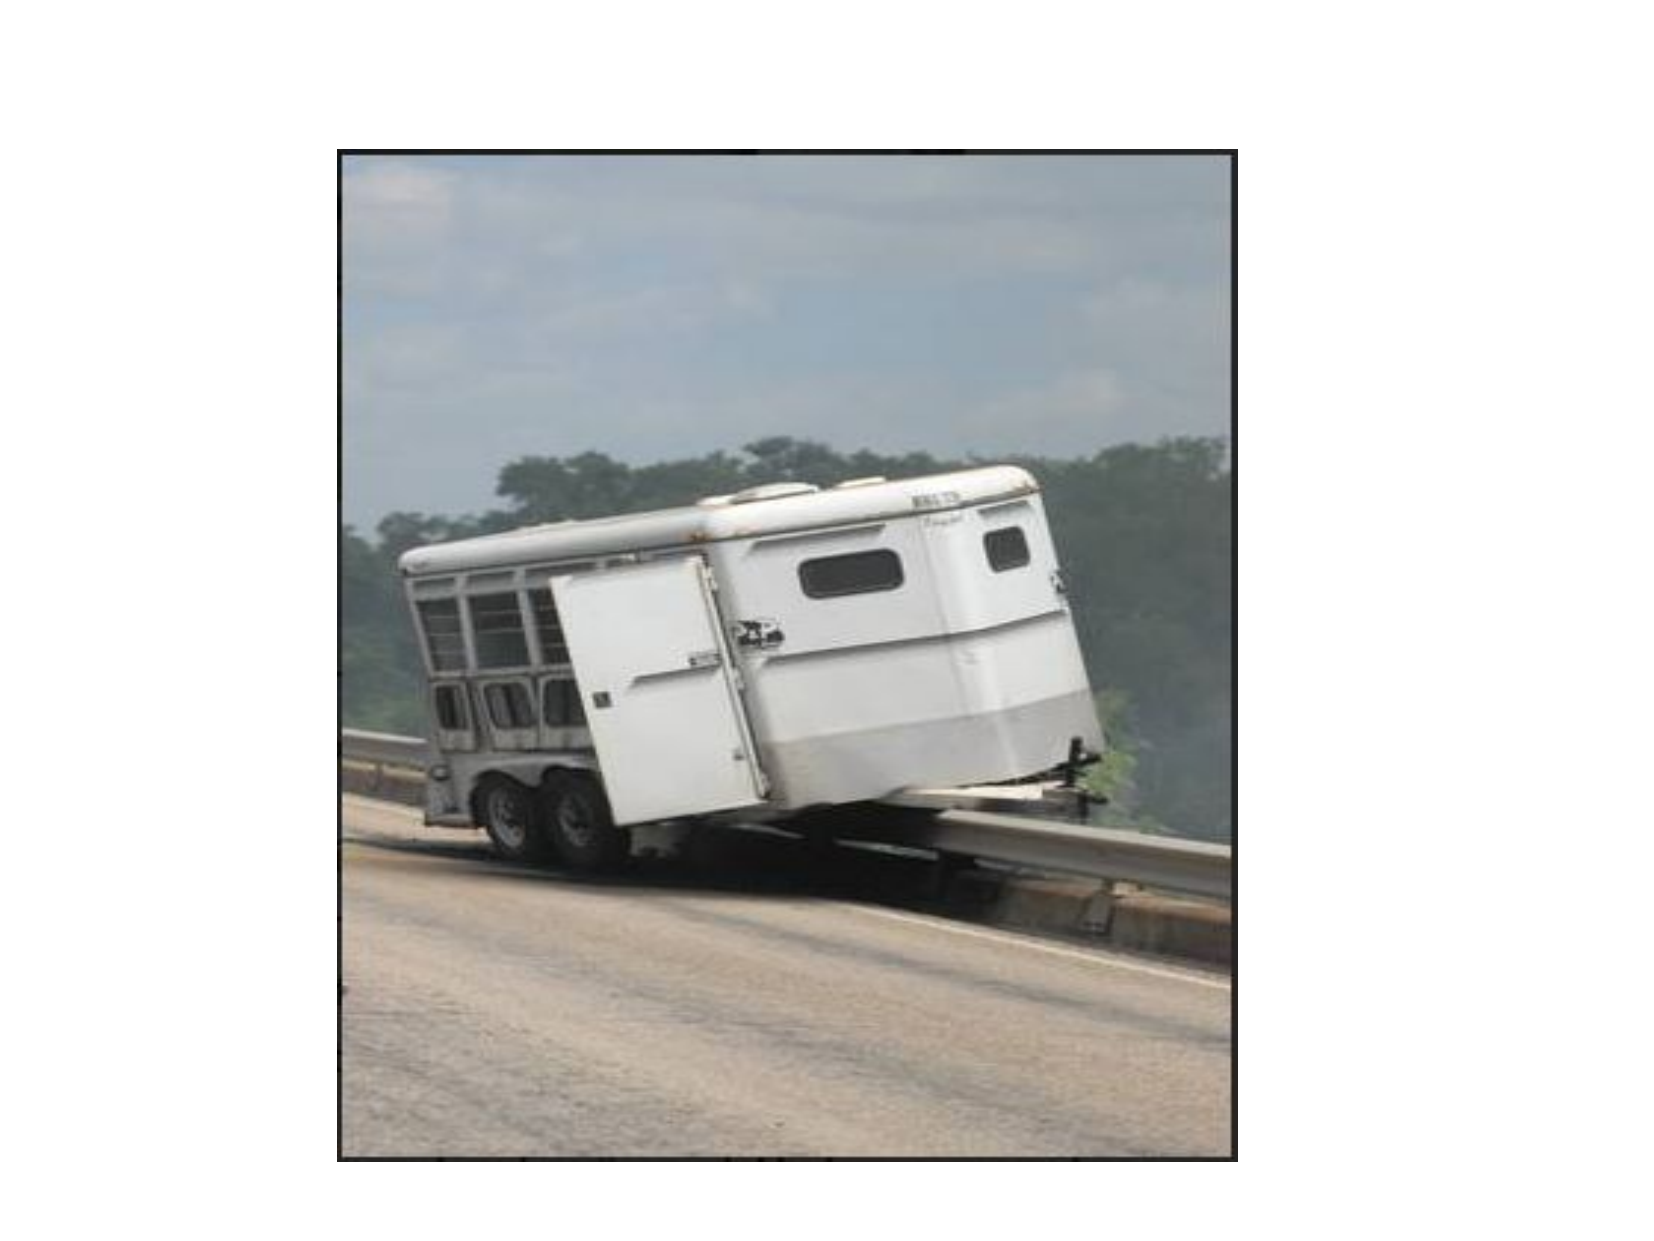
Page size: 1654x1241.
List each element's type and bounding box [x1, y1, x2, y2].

picture [337, 150, 1238, 1162]
